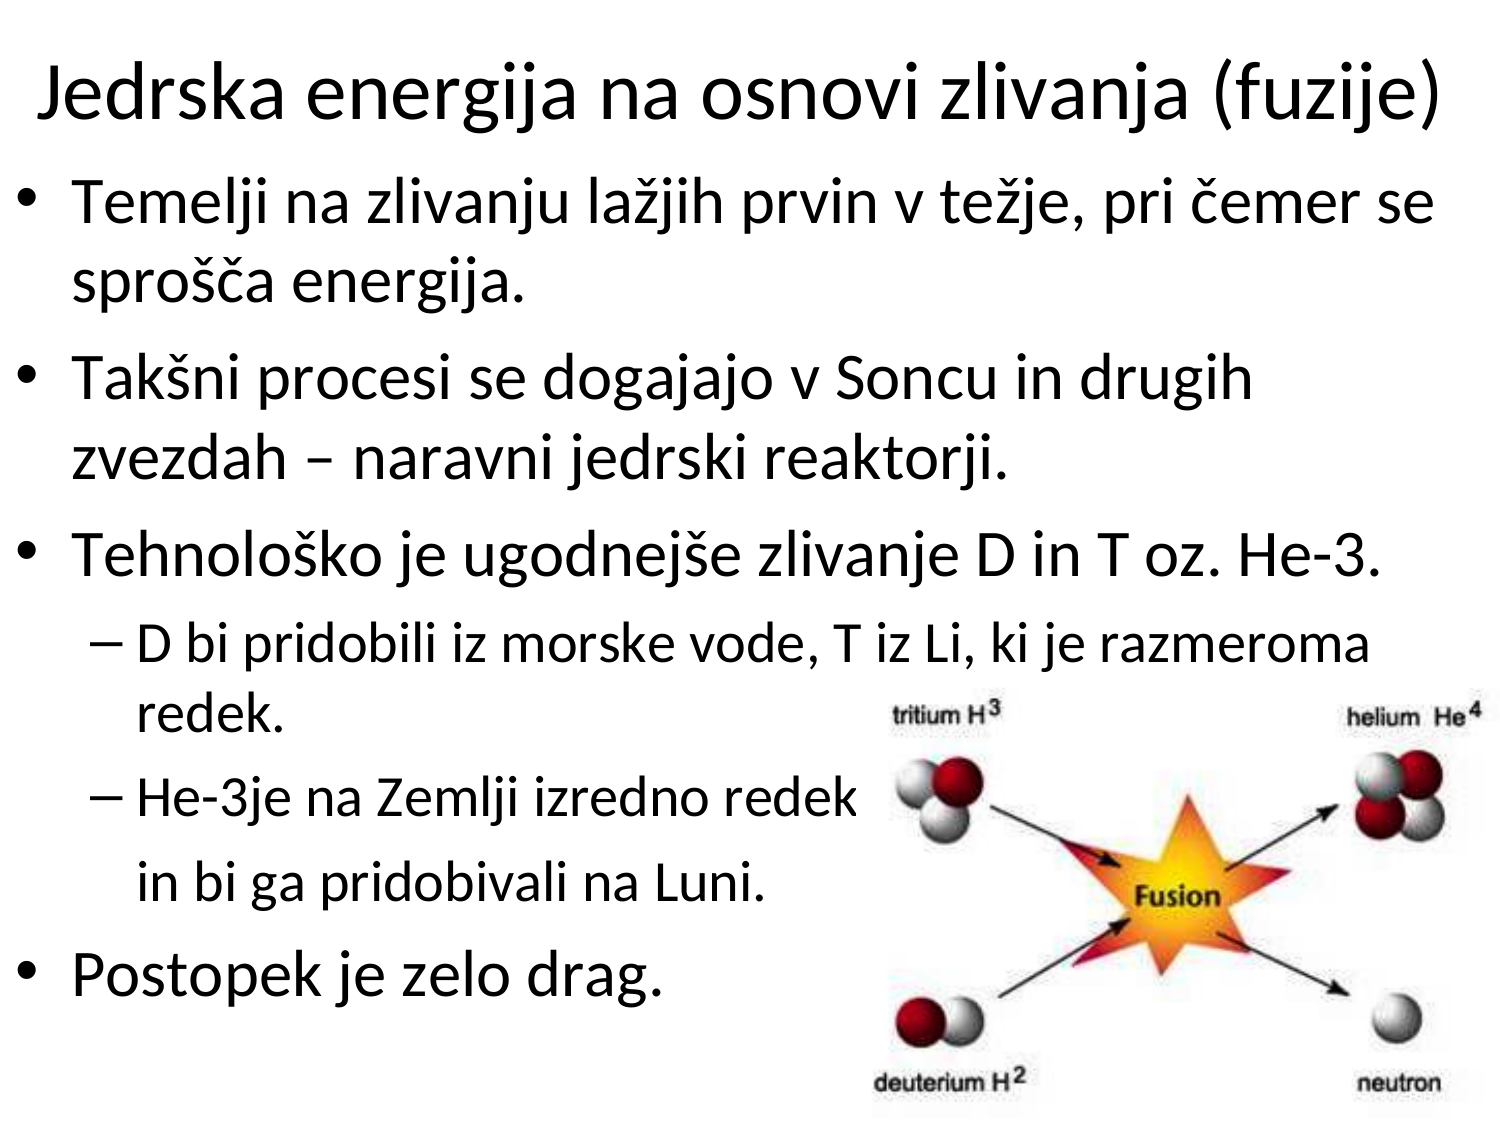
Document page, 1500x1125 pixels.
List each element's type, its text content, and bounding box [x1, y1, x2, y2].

picture [856, 672, 1500, 1125]
text_box Temelji na zlivanju lažjih prvin v težje, pri čemer se sprošča energija. Takšni procesi se dogajajo v Soncu in drugih zvezdah – naravni jedrski reaktorji. Tehnološko je ugodnejše zlivanje D in T oz. He-3. D bi pridobili iz morske vode, T iz Li, ki je razmeroma redek. He-3je na Zemlji izredno redek in bi ga pridobivali na Luni. Postopek je zelo drag. [0, 148, 1500, 1094]
text_box Jedrska energija na osnovi zlivanja (fuzije) [0, 0, 1500, 148]
